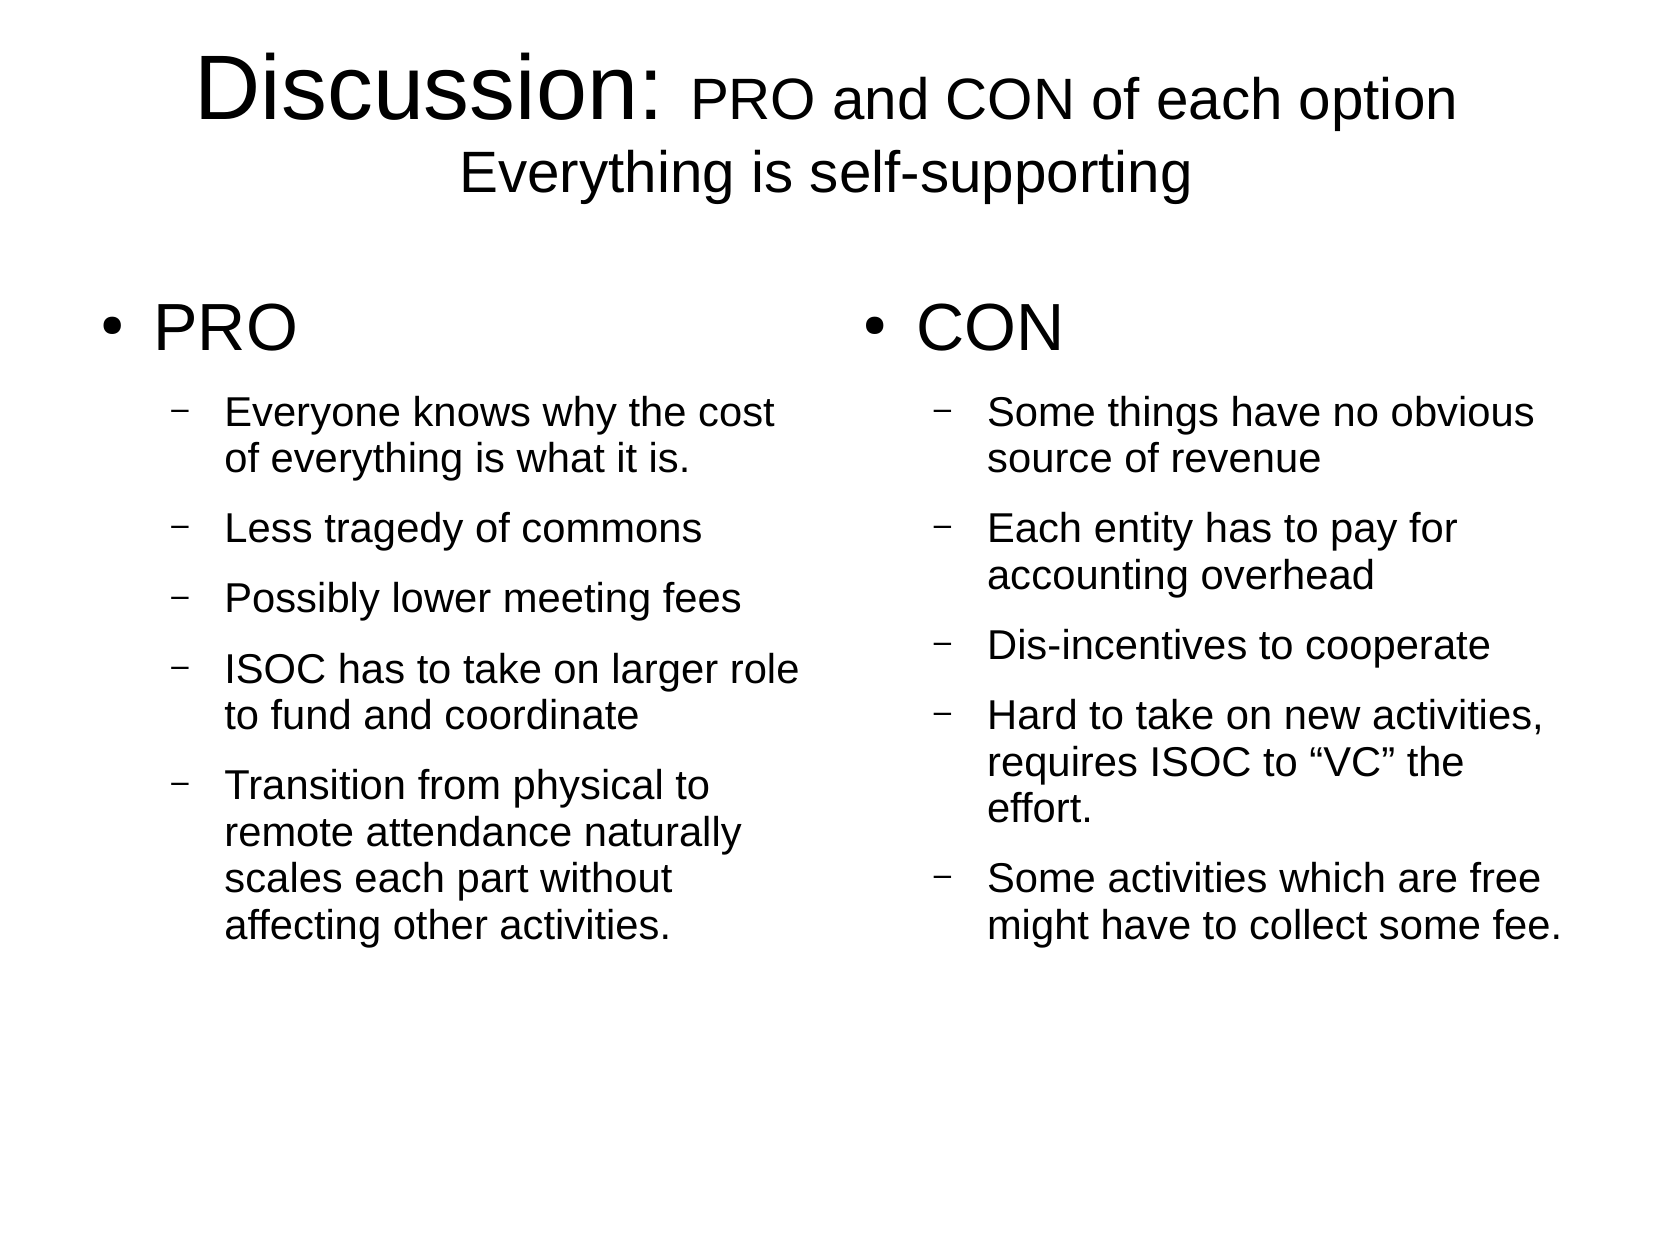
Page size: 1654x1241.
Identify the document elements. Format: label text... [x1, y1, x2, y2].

list CON Some things have no obvious source of revenue Each entity has to pay for accounting overhead Dis-incentives to cooperate Hard to take on new activities, requires ISOC to “VC” the effort. Some activities which are free might have to collect some fee. [845, 290, 1572, 1010]
title Discussion: PRO and CON of each option Everything is self-supporting [82, 36, 1571, 270]
list PRO Everyone knows why the cost of everything is what it is. Less tragedy of commons Possibly lower meeting fees ISOC has to take on larger role to fund and coordinate Transition from physical to remote attendance naturally scales each part without affecting other activities. [82, 290, 809, 1010]
